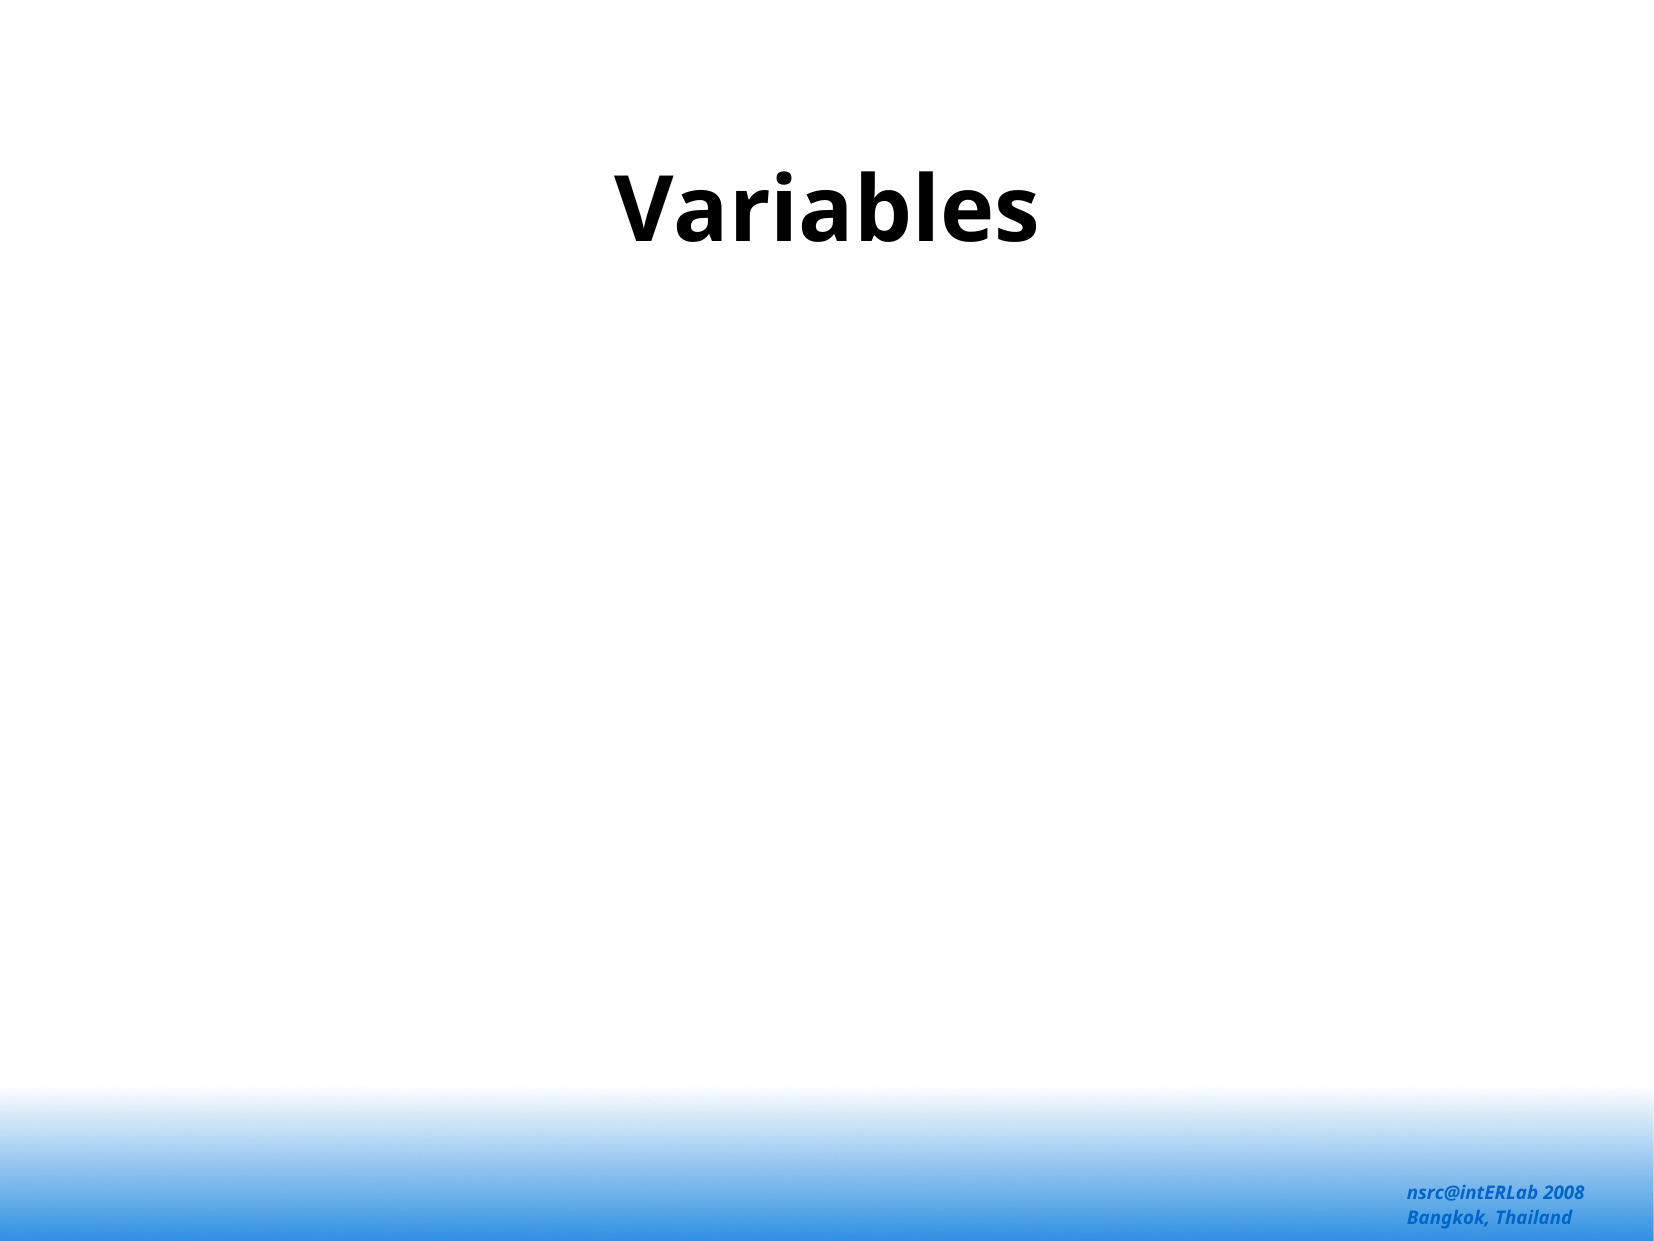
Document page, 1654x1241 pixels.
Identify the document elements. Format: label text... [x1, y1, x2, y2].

picture [0, 1083, 1654, 1241]
title Variables [121, 102, 1534, 310]
